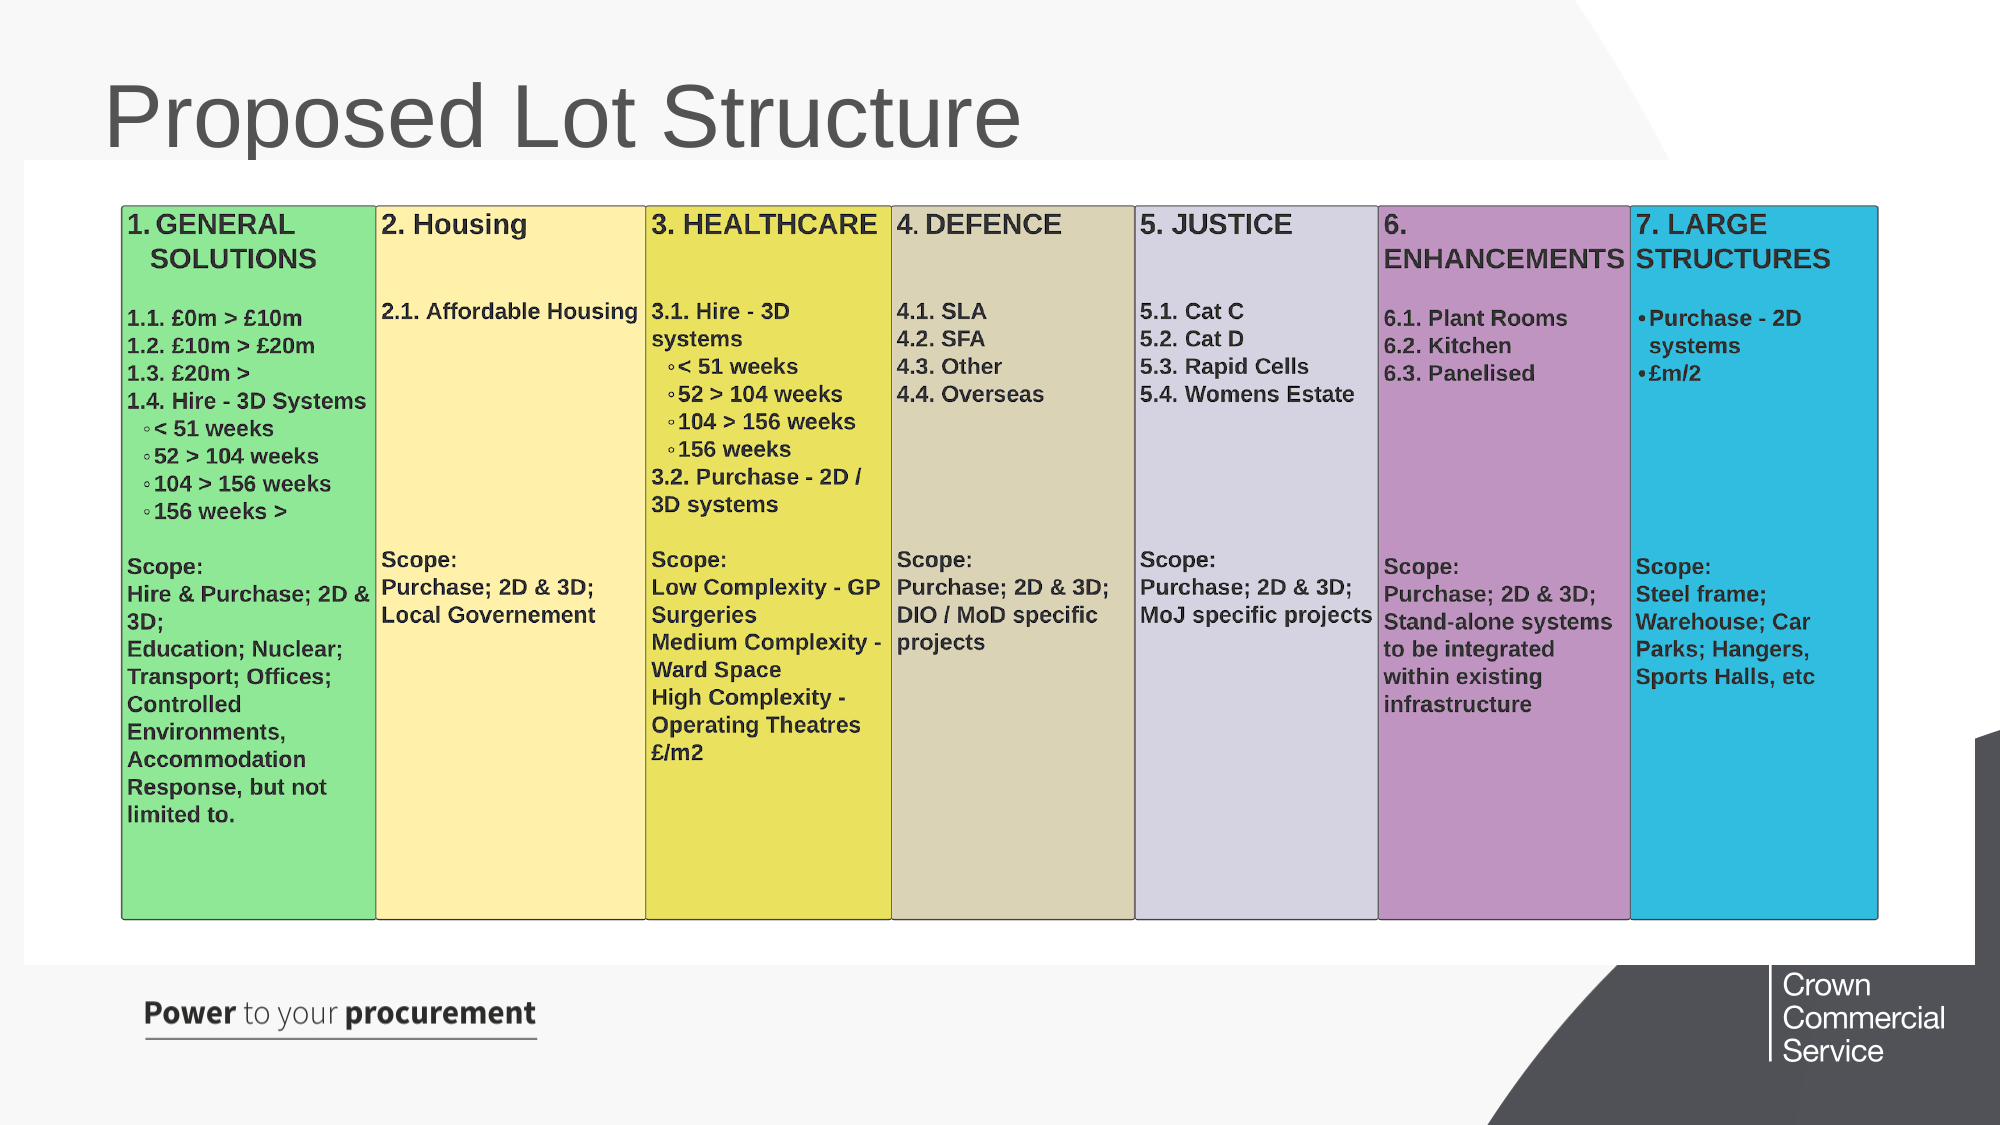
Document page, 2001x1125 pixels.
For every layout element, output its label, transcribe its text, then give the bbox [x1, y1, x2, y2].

title Proposed Lot Structure [103, 57, 1897, 160]
picture [24, 160, 1975, 965]
